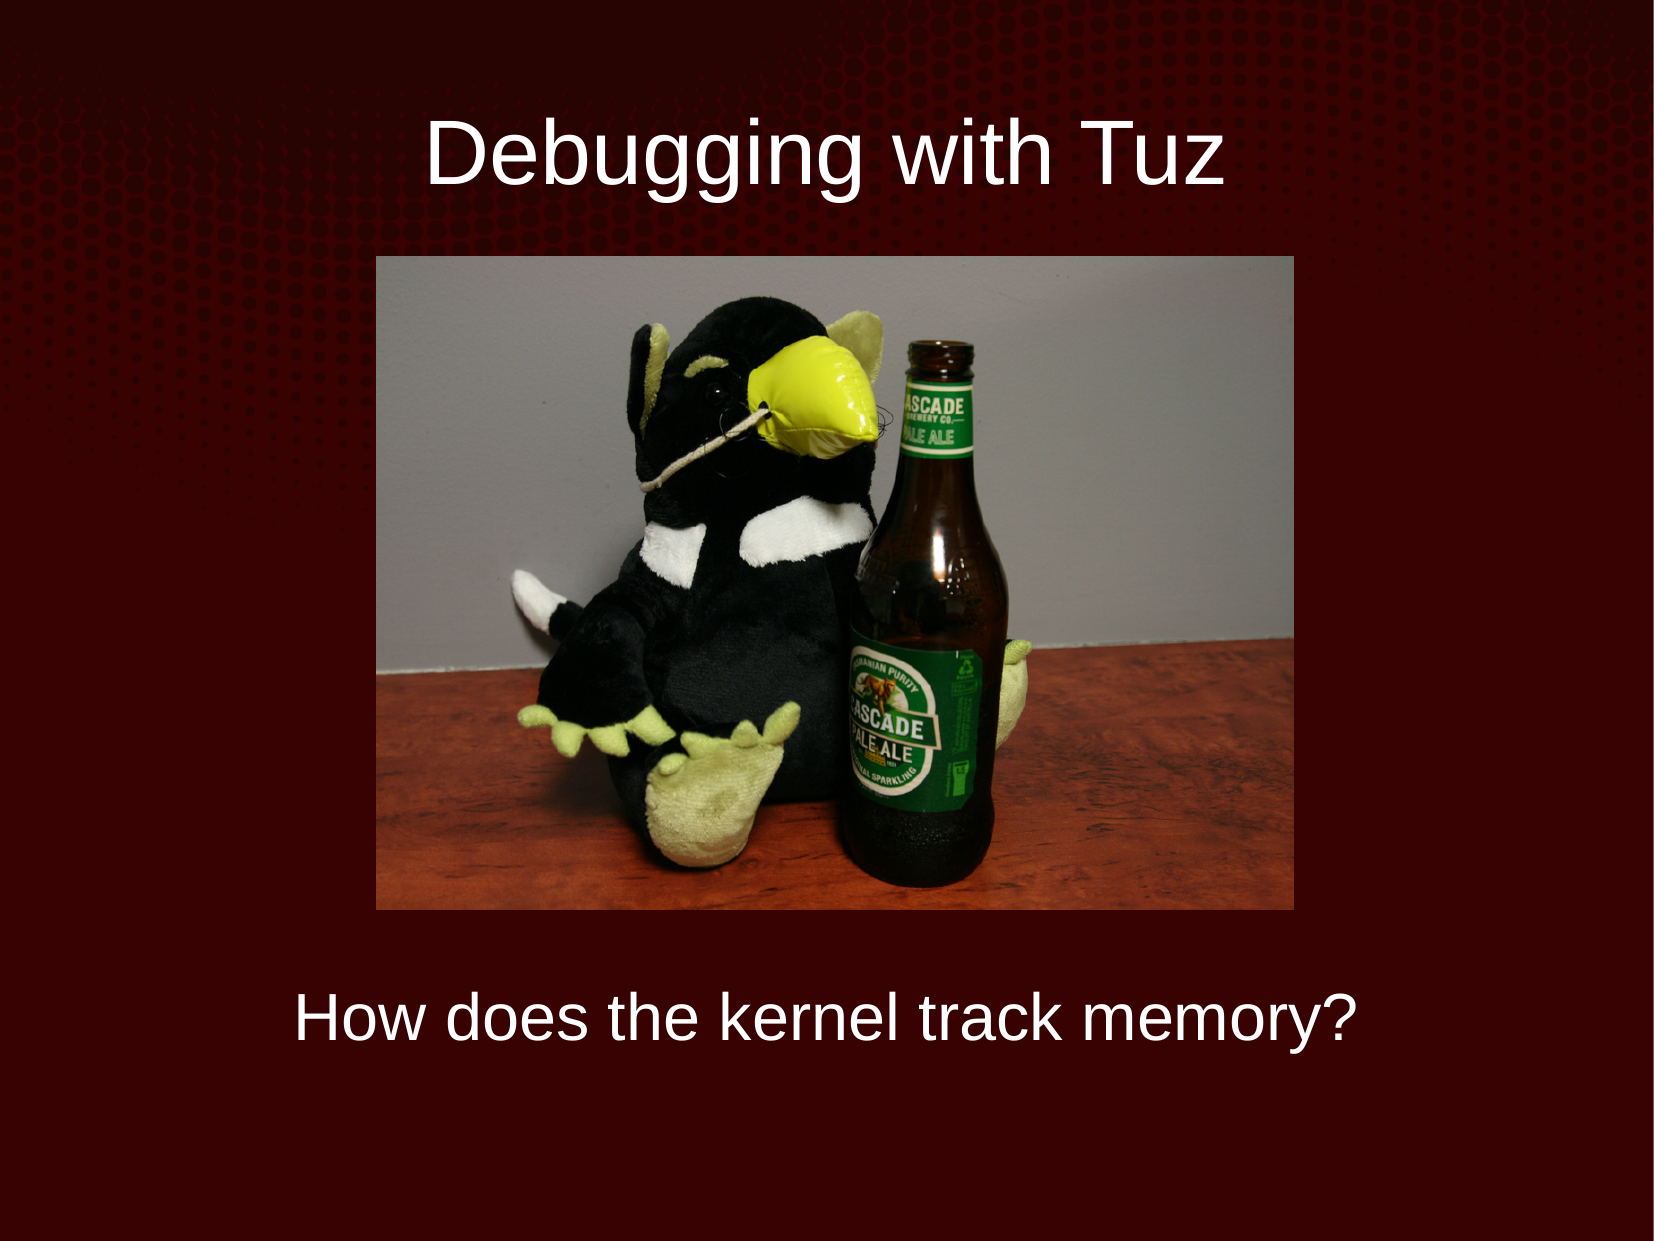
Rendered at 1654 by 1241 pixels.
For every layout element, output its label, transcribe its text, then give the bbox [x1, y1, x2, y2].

list How does the kernel track memory? [82, 980, 1571, 1109]
picture [0, 0, 1654, 1241]
title Debugging with Tuz [82, 49, 1571, 257]
